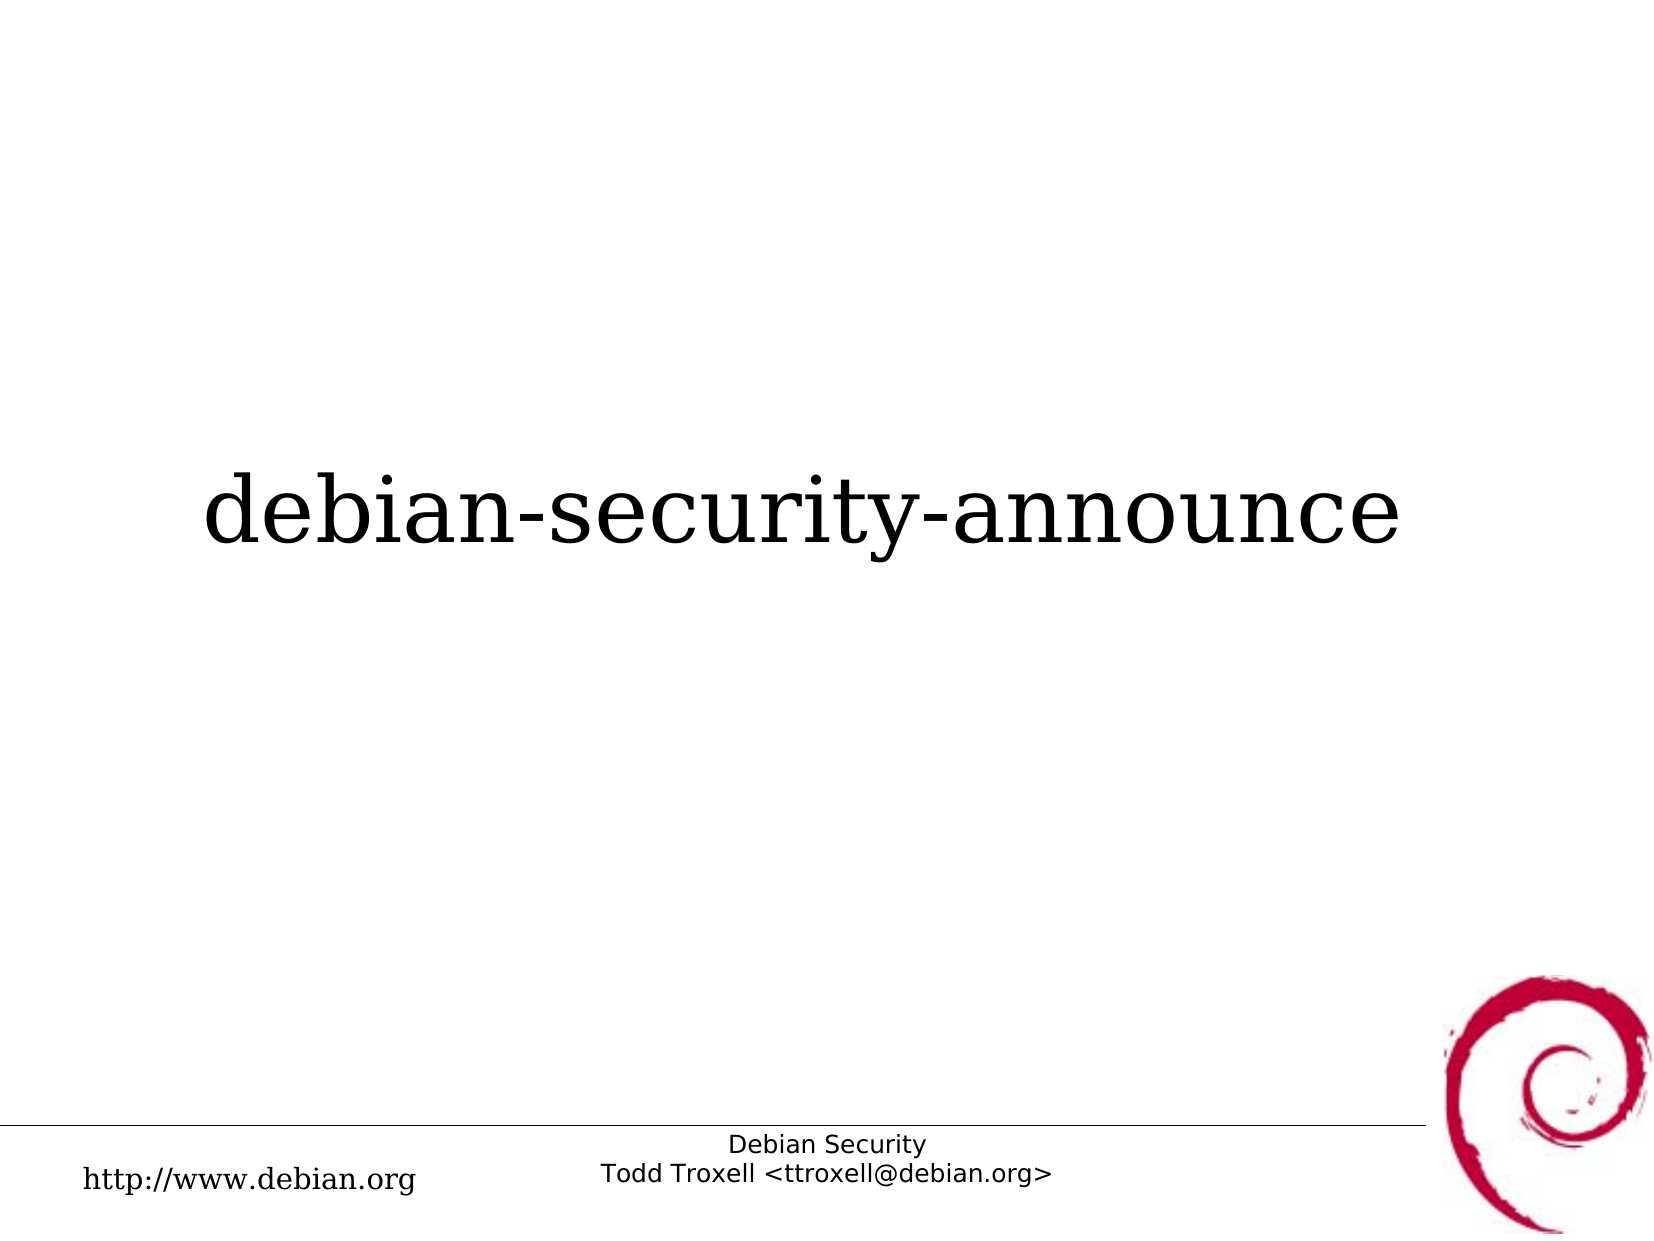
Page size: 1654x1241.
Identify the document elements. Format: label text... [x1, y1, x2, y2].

text_box debian-security-announce [187, 450, 1576, 572]
picture [1443, 975, 1654, 1234]
